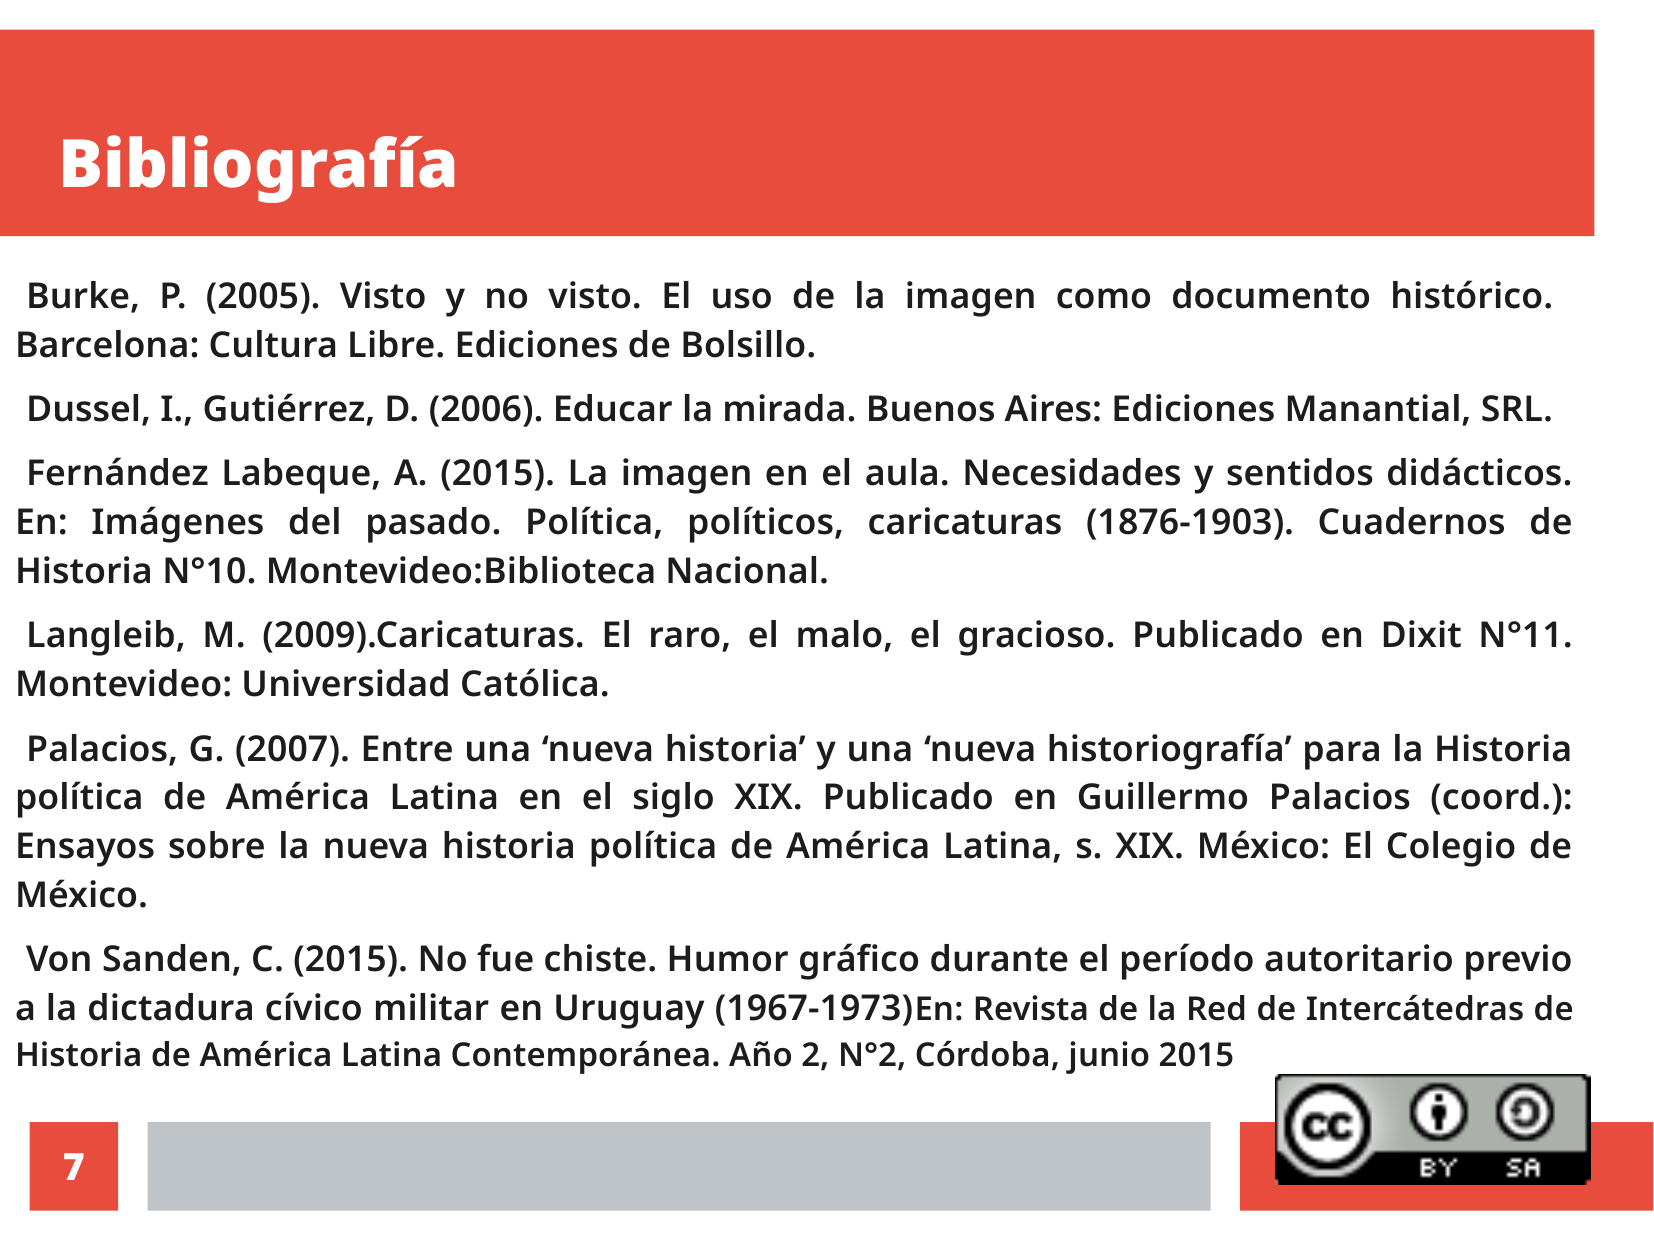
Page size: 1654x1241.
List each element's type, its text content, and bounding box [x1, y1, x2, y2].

picture [1275, 1074, 1591, 1186]
list Burke, P. (2005). Visto y no visto. El uso de la imagen como documento histórico. Barcelona: Cultura Libre. Ediciones de Bolsillo. Dussel, I., Gutiérrez, D. (2006). Educar la mirada. Buenos Aires: Ediciones Manantial, SRL. Fernández Labeque, A. (2015). La imagen en el aula. Necesidades y sentidos didácticos. En: Imágenes del pasado. Política, políticos, caricaturas (1876-1903). Cuadernos de Historia N°10. Montevideo:Biblioteca Nacional. Langleib, M. (2009).Caricaturas. El raro, el malo, el gracioso. Publicado en Dixit N°11. Montevideo: Universidad Católica. Palacios, G. (2007). Entre una ‘nueva historia’ y una ‘nueva historiografía’ para la Historia política de América Latina en el siglo XIX. Publicado en Guillermo Palacios (coord.): Ensayos sobre la nueva historia política de América Latina, s. XIX. México: El Colegio de México. Von Sanden, C. (2015). No fue chiste. Humor gráfico durante el período autoritario previo a la dictadura cívico militar en Uruguay (1967-1973)En: Revista de la Red de Intercátedras de Historia de América Latina Contemporánea. Año 2, N°2, Córdoba, junio 2015 [15, 270, 1576, 1093]
title Bibliografía [59, 59, 1595, 207]
